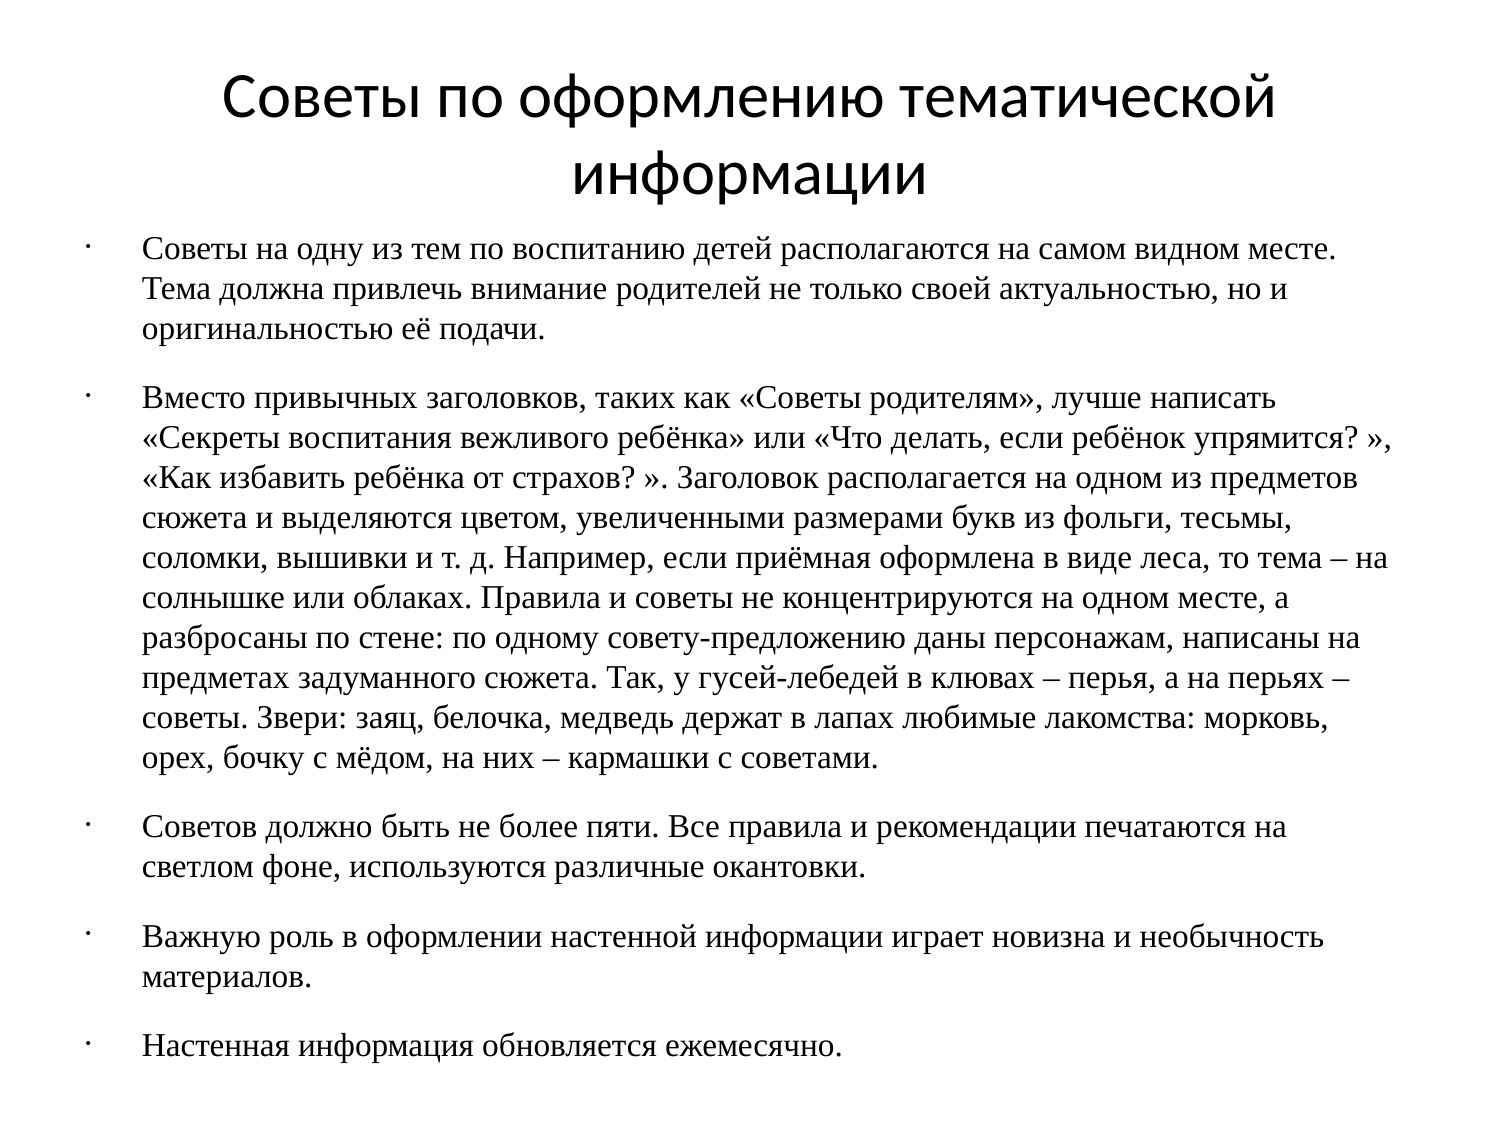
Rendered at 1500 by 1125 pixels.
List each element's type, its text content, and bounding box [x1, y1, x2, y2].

title Советы по оформлению тематической информации [75, 45, 1425, 233]
list Советы на одну из тем по воспитанию детей располагаются на самом видном месте. Тема должна привлечь внимание родителей не только своей актуальностью, но и оригинальностью её подачи. Вместо привычных заголовков, таких как «Советы родителям», лучше написать «Секреты воспитания вежливого ребёнка» или «Что делать, если ребёнок упрямится? », «Как избавить ребёнка от страхов? ». Заголовок располагается на одном из предметов сюжета и выделяются цветом, увеличенными размерами букв из фольги, тесьмы, соломки, вышивки и т. д. Например, если приёмная оформлена в виде леса, то тема – на солнышке или облаках. Правила и советы не концентрируются на одном месте, а разбросаны по стене: по одному совету-предложению даны персонажам, написаны на предметах задуманного сюжета. Так, у гусей-лебедей в клювах – перья, а на перьях – советы. Звери: заяц, белочка, медведь держат в лапах любимые лакомства: морковь, орех, бочку с мёдом, на них – кармашки с советами. Советов должно быть не более пяти. Все правила и рекомендации печатаются на светлом фоне, используются различные окантовки. Важную роль в оформлении настенной информации играет новизна и необычность материалов. Настенная информация обновляется ежемесячно. [70, 218, 1421, 1087]
